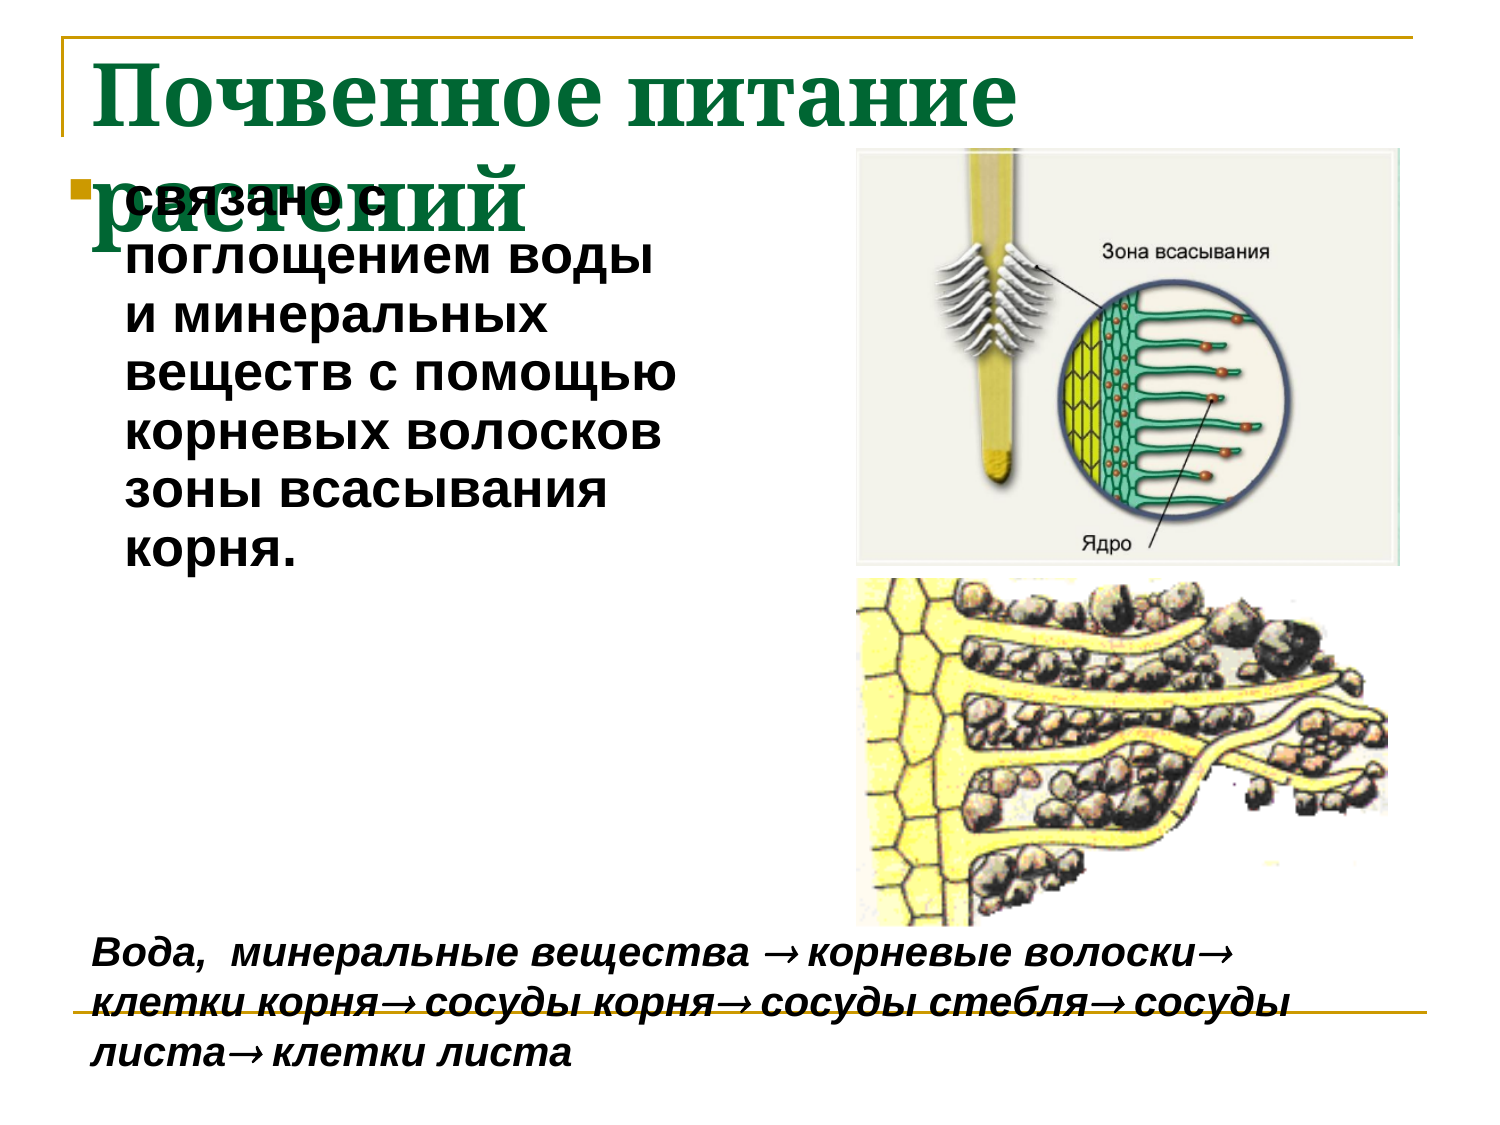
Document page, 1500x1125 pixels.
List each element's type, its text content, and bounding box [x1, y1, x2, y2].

title Почвенное питание растений [76, 30, 1427, 219]
text_box Вода, минеральные вещества  корневые волоски клетки корня сосуды корня сосуды стебля сосуды листа клетки листа [76, 917, 1400, 1083]
picture [856, 578, 1388, 917]
chart [856, 148, 1400, 566]
list связано с поглощением воды и минеральных веществ с помощью корневых волосков зоны всасывания корня. [53, 160, 715, 764]
